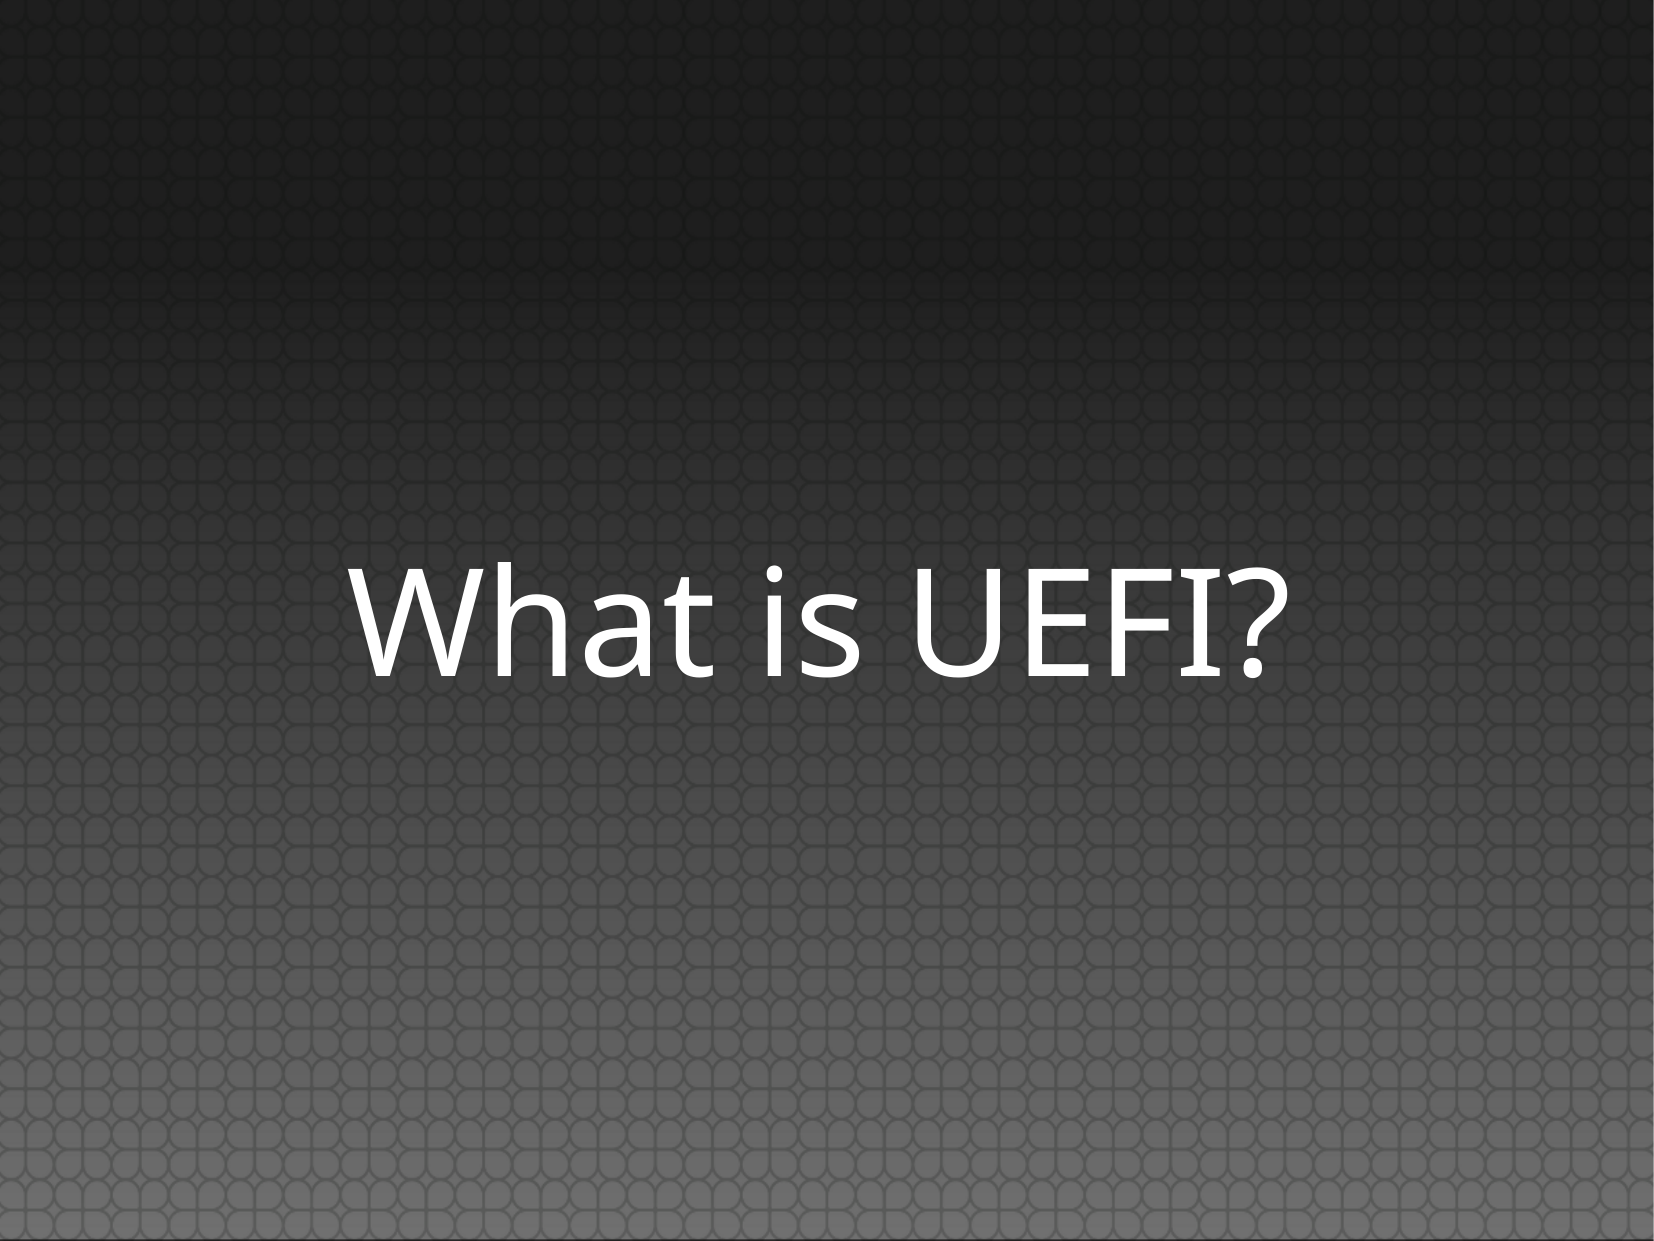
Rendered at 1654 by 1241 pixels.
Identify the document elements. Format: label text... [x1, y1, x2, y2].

picture [0, 0, 1654, 1241]
title What is UEFI? [75, 525, 1564, 713]
